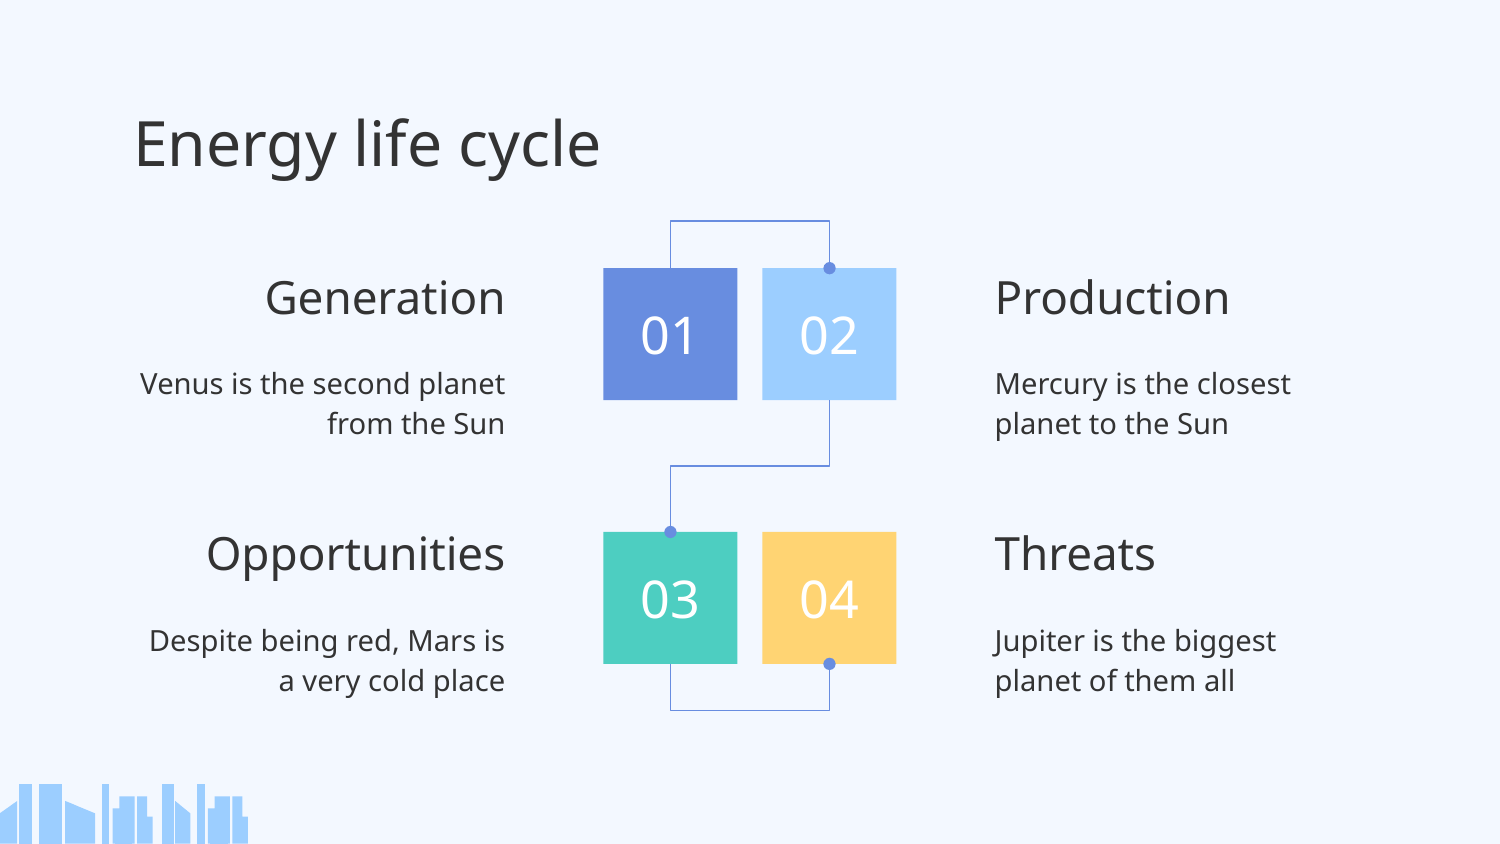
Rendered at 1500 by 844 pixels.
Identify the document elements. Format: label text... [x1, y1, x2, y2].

subtitle Threats [979, 503, 1383, 595]
subtitle Opportunities [116, 503, 521, 595]
subtitle Mercury is the closest planet to the Sun [979, 345, 1384, 454]
title Energy life cycle [118, 88, 1382, 183]
text_box 03 [603, 531, 738, 664]
text_box 04 [762, 531, 897, 664]
subtitle Venus is the second planet from the Sun [116, 345, 521, 454]
text_box 01 [603, 268, 738, 401]
subtitle Production [979, 246, 1384, 339]
subtitle Despite being red, Mars is a very cold place [116, 601, 521, 710]
subtitle Jupiter is the biggest planet of them all [979, 601, 1383, 710]
text_box 02 [762, 268, 897, 401]
subtitle Generation [116, 246, 521, 339]
